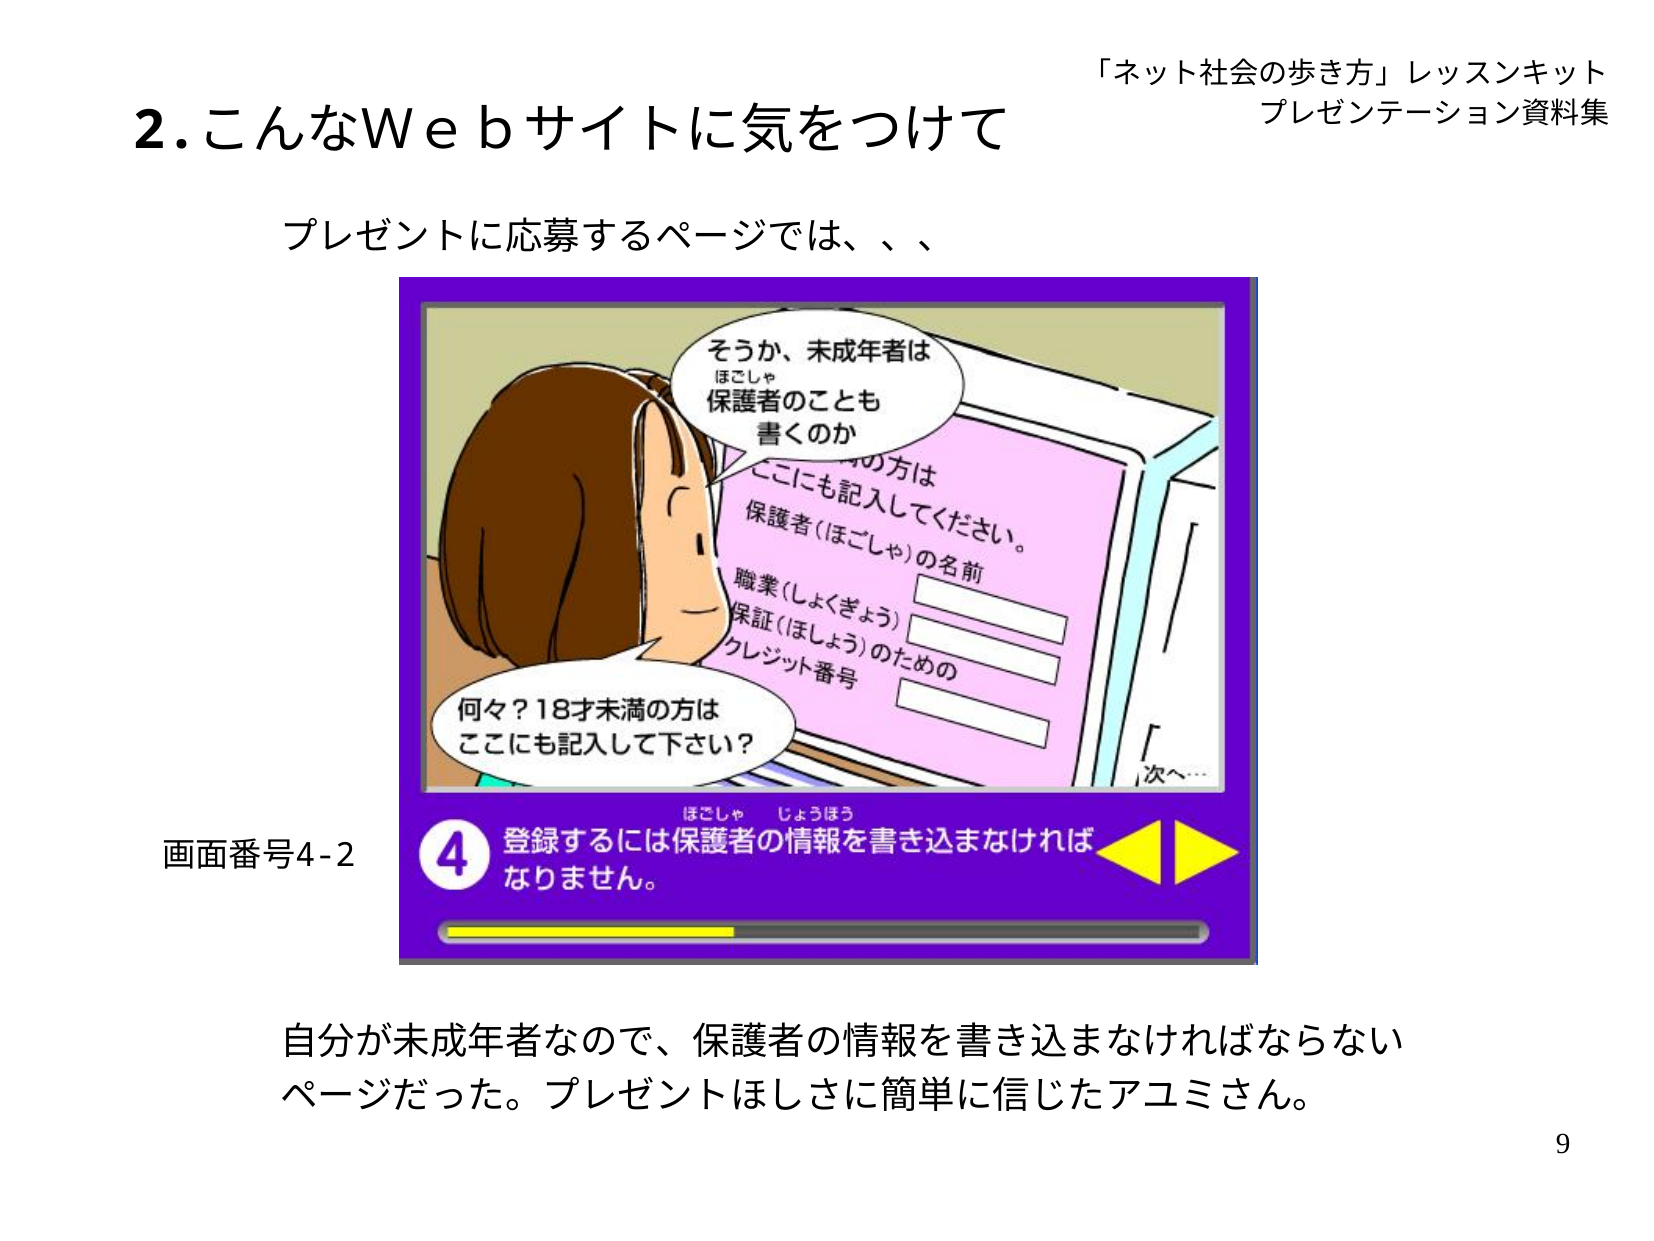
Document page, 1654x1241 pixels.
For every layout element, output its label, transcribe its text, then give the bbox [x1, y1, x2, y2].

text_box 自分が未成年者なので、保護者の情報を書き込まなければならないページだった。プレゼントほしさに簡単に信じたアユミさん。 [265, 1003, 1447, 1128]
text_box 画面番号4-2 [147, 826, 384, 882]
text_box 「ネット社会の歩き方」レッスンキット プレゼンテーション資料集 [1062, 44, 1625, 139]
picture [399, 277, 1258, 965]
text_box プレゼントに応募するページでは、、、 [265, 206, 1211, 267]
text_box 2.こんなＷｅｂサイトに気をつけて [118, 88, 1093, 169]
